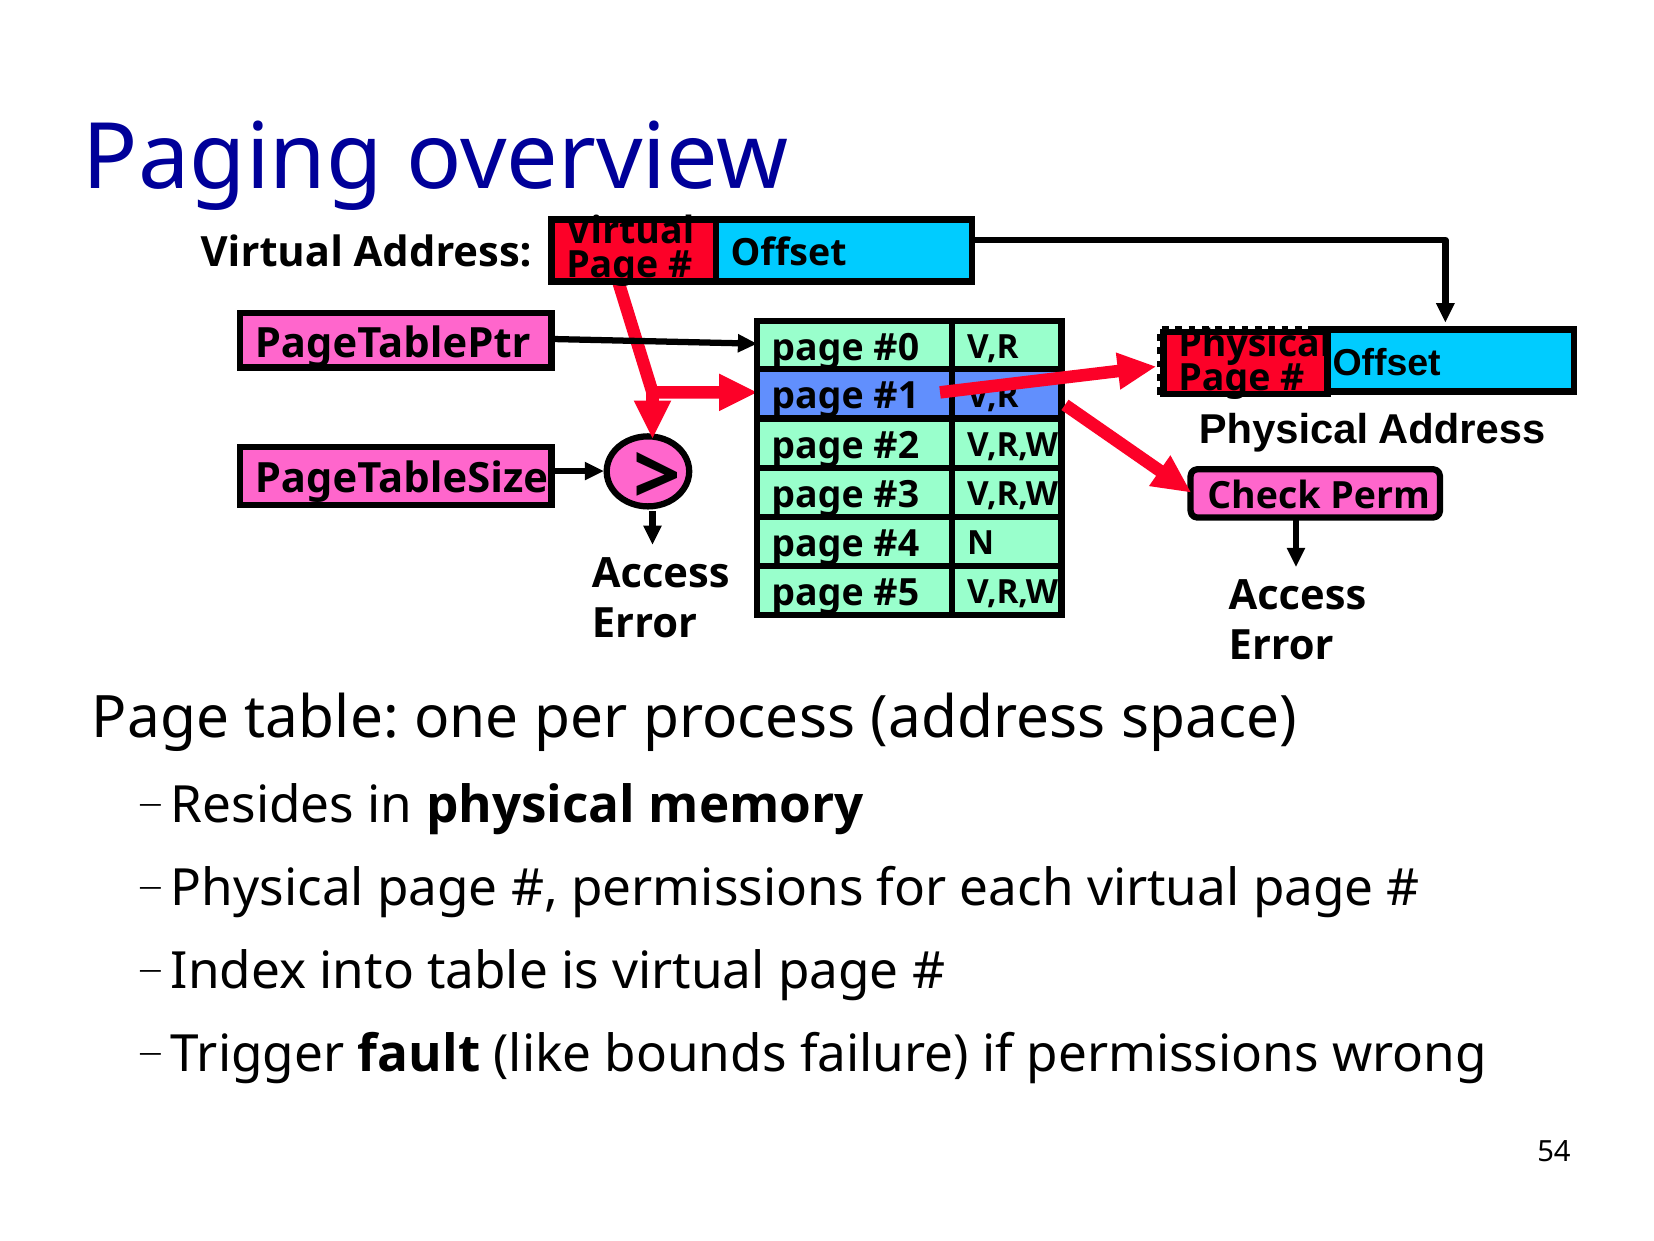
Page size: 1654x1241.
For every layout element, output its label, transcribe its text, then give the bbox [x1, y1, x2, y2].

text_box Physical Page # [1163, 332, 1328, 395]
text_box V,R [952, 385, 1062, 419]
text_box Physical Address [1184, 394, 1561, 459]
text_box Offset [1328, 329, 1575, 392]
title Paging overview [82, 49, 1571, 257]
text_box page #4 [756, 516, 952, 565]
text_box page #5 [756, 565, 952, 615]
text_box V,R [952, 320, 1062, 369]
text_box page #0 [756, 320, 952, 369]
text_box Virtual Page # [551, 219, 716, 282]
text_box V,R,W [952, 467, 1062, 516]
text_box V,R,W [952, 565, 1062, 615]
text_box page #3 [756, 467, 952, 516]
text_box Access Error [577, 538, 745, 654]
text_box Access Error [1213, 560, 1382, 675]
text_box page #2 [756, 419, 952, 467]
text_box PageTableSize [240, 447, 552, 506]
text_box N [952, 516, 1062, 565]
text_box Offset [716, 219, 973, 282]
text_box page #1 [756, 369, 952, 419]
text_box Virtual Address: [185, 217, 547, 283]
list Page table: one per process (address space) Resides in physical memory Physical page #, permissions for each virtual page # Index into table is virtual page # Trigger fault (like bounds failure) if permissions wrong [60, 675, 1571, 1096]
text_box PageTablePtr [240, 313, 552, 368]
text_box > [606, 436, 690, 507]
text_box Check Perm [1190, 469, 1441, 518]
text_box V,R,W [952, 419, 1062, 467]
text_box V,R [952, 369, 1062, 384]
text_box [1160, 329, 1181, 392]
